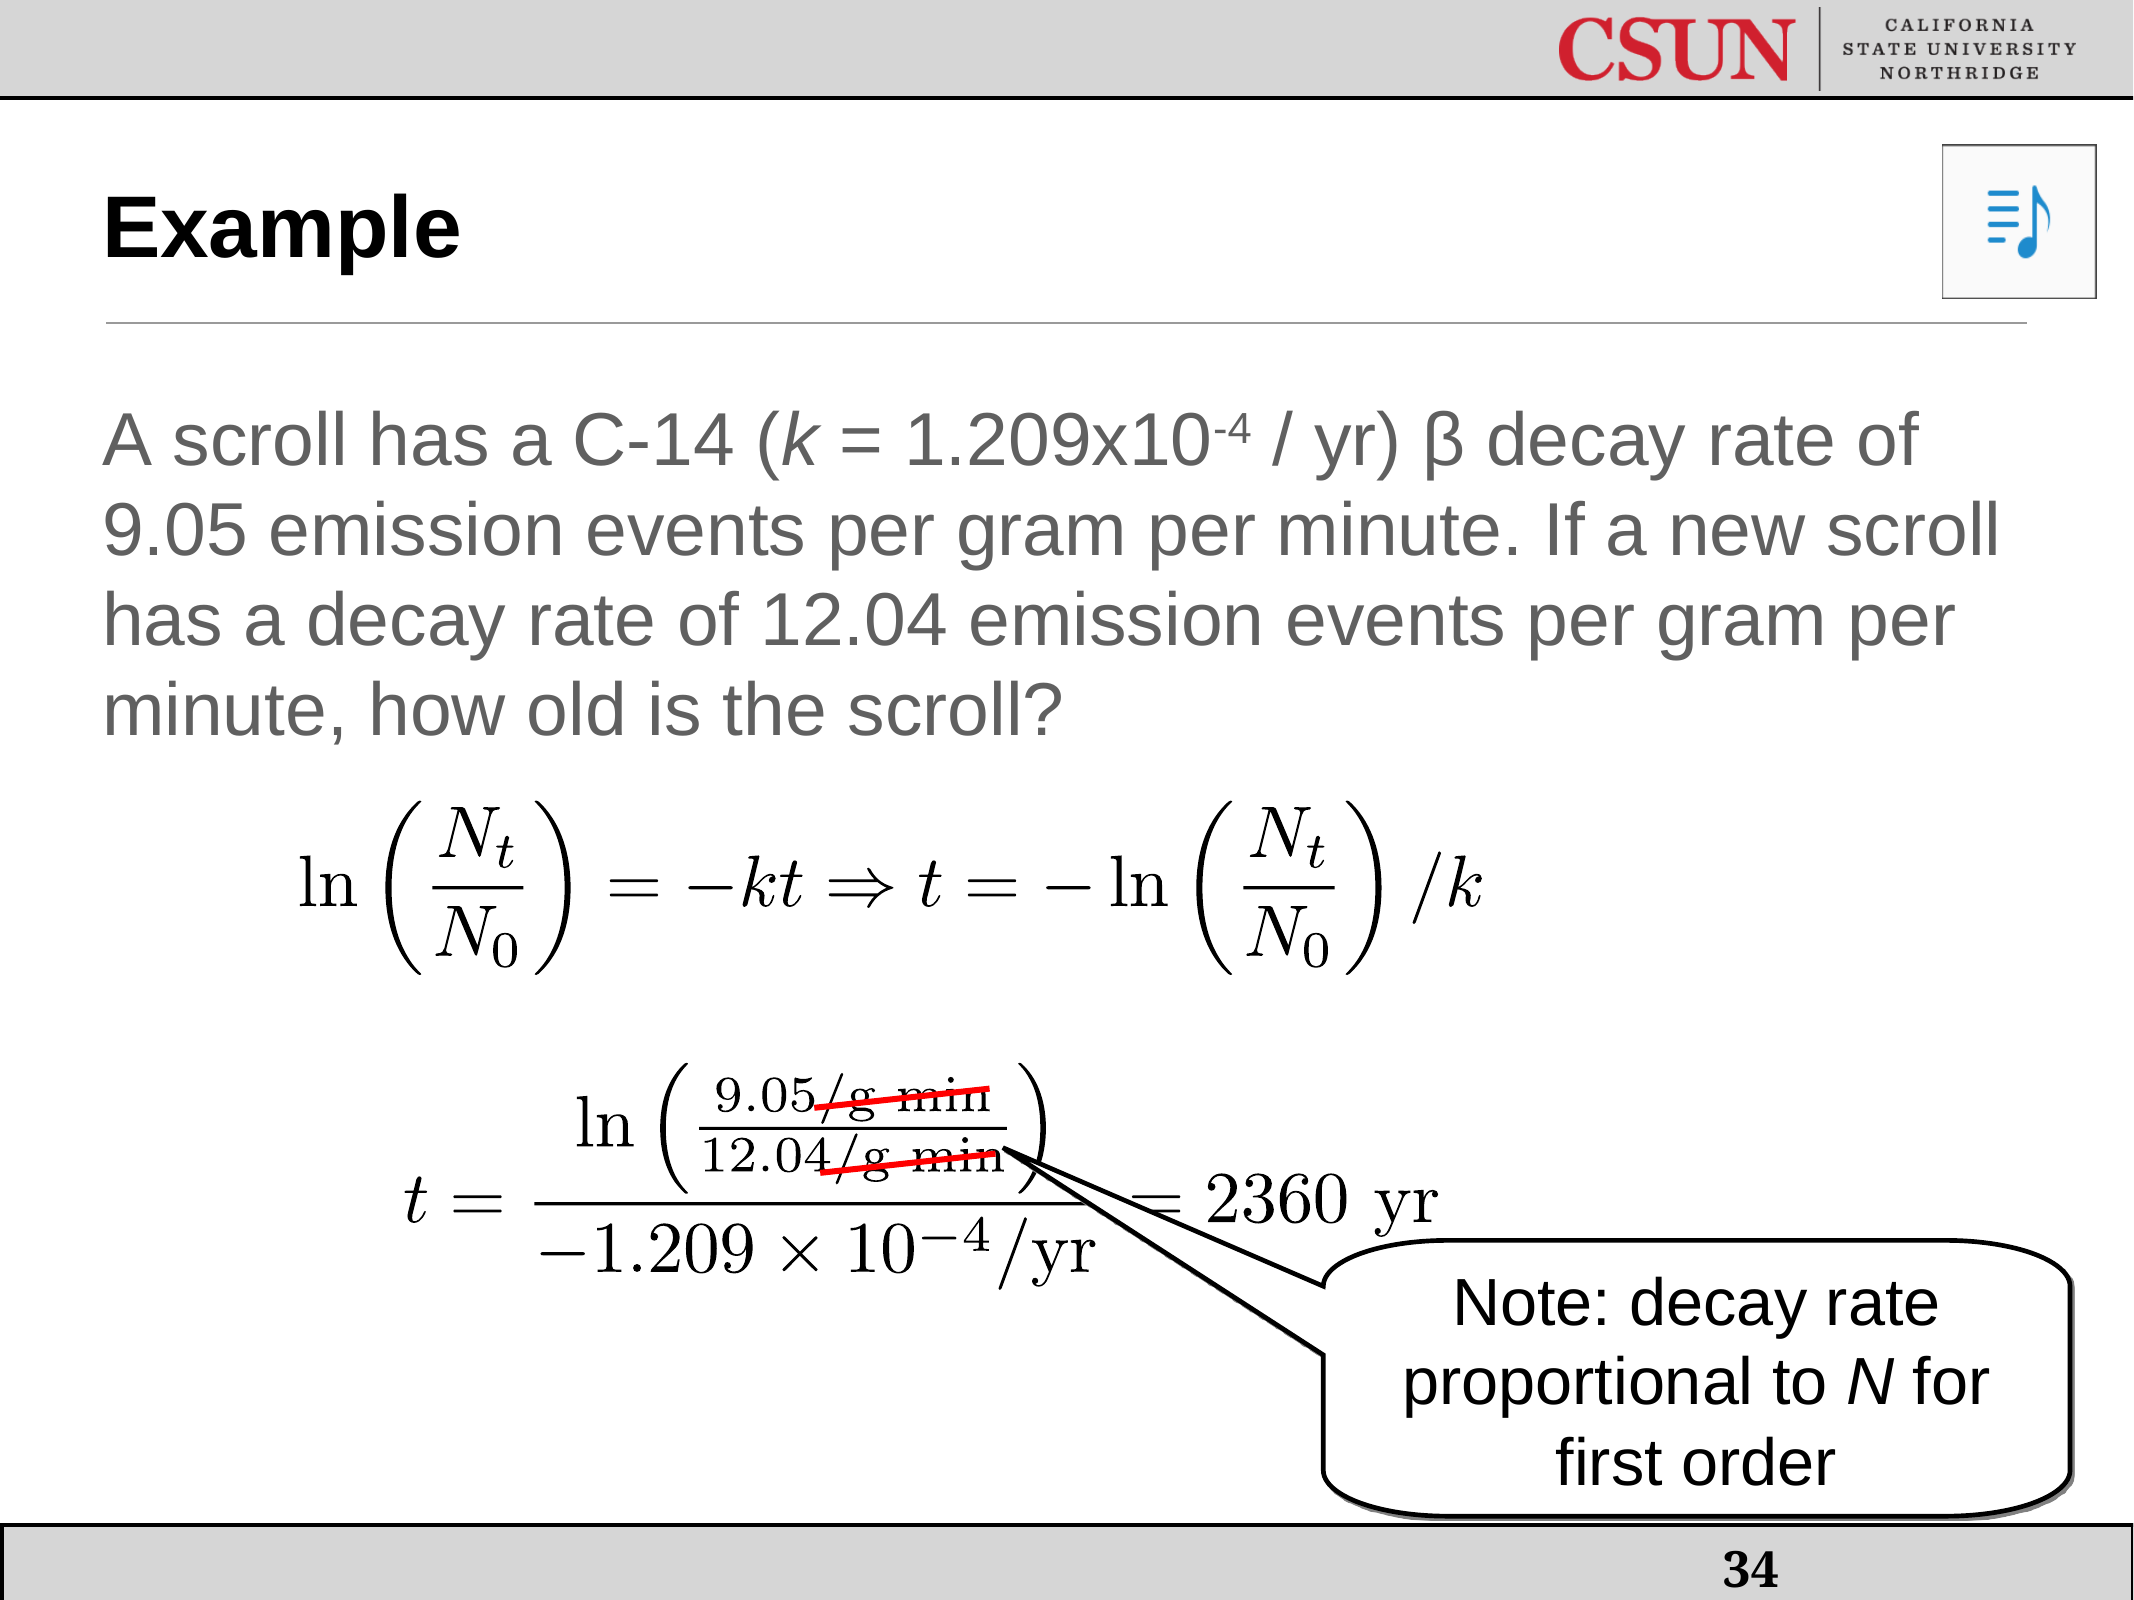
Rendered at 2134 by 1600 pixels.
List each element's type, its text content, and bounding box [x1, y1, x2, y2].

text_box [1941, 143, 2098, 300]
text_box [297, 800, 1486, 976]
text_box [402, 1062, 1441, 1291]
picture [1559, 7, 2076, 91]
title Example [93, 104, 2040, 284]
list A scroll has a C-14 (k = 1.209x10-4 / yr) β decay rate of 9.05 emission events per gram per minute. If a new scroll has a decay rate of 12.04 emission events per gram per minute, how old is the scroll? [93, 382, 2040, 1460]
text_box Note: decay rate proportional to N for first order [1002, 1147, 2071, 1517]
